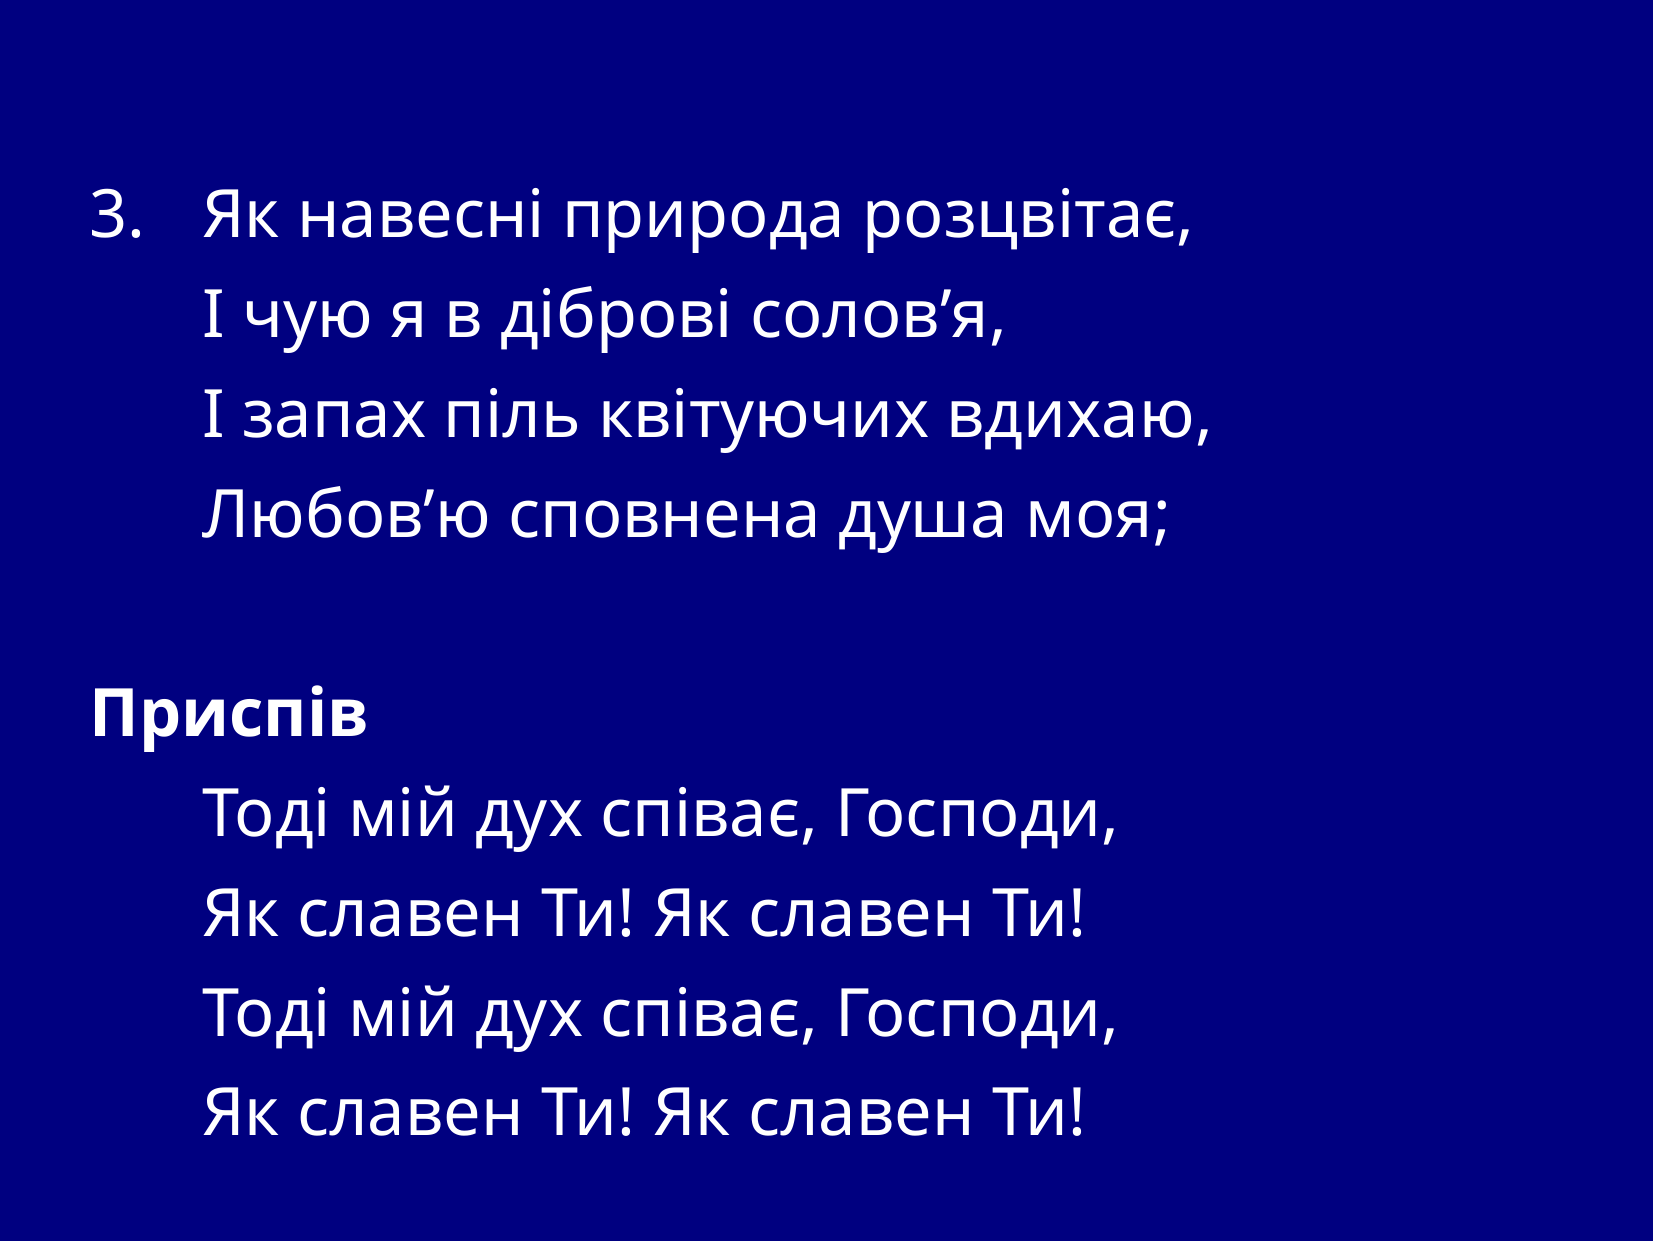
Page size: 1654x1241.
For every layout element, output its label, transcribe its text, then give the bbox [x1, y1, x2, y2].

text_box 3. Як навесні природа розцвітає, І чую я в діброві солов’я, І запах піль квітуючих вдихаю, Любов’ю сповнена душа моя; Приспів Тоді мій дух співає, Господи, Як славен Ти! Як славен Ти! Тоді мій дух співає, Господи, Як славен Ти! Як славен Ти! [75, 150, 1576, 1163]
